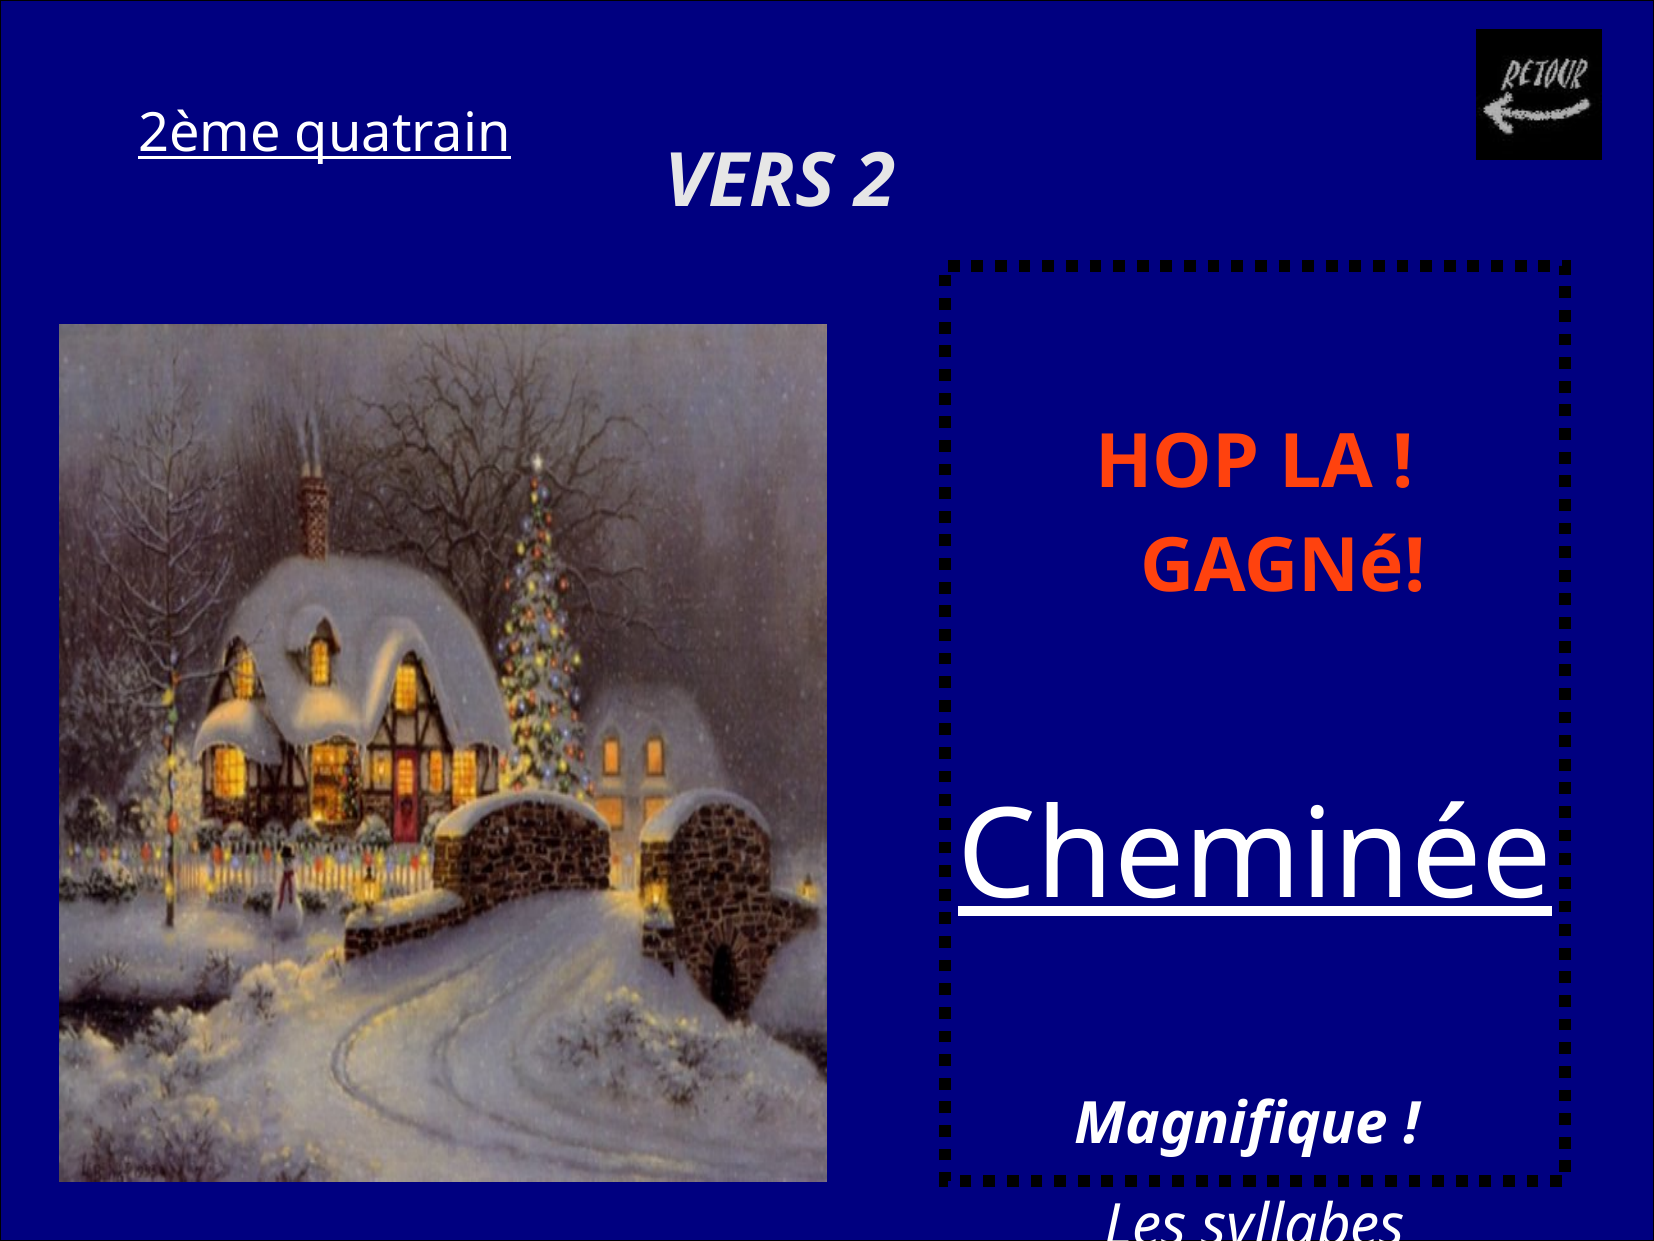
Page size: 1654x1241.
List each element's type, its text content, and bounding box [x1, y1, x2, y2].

list HOP LA ! GAGNé! Cheminée Magnifique ! Les syllabes correspondent ! [944, 265, 1565, 1182]
text_box VERS 2 [620, 75, 941, 178]
text_box [1141, 1217, 1154, 1227]
text_box 2ème quatrain [88, 85, 562, 178]
picture [1476, 29, 1602, 160]
text_box [0, 0, 1654, 1241]
text_box [1292, 1217, 1308, 1241]
picture [59, 324, 827, 1182]
text_box [1326, 1218, 1343, 1241]
text_box [1359, 1217, 1372, 1227]
